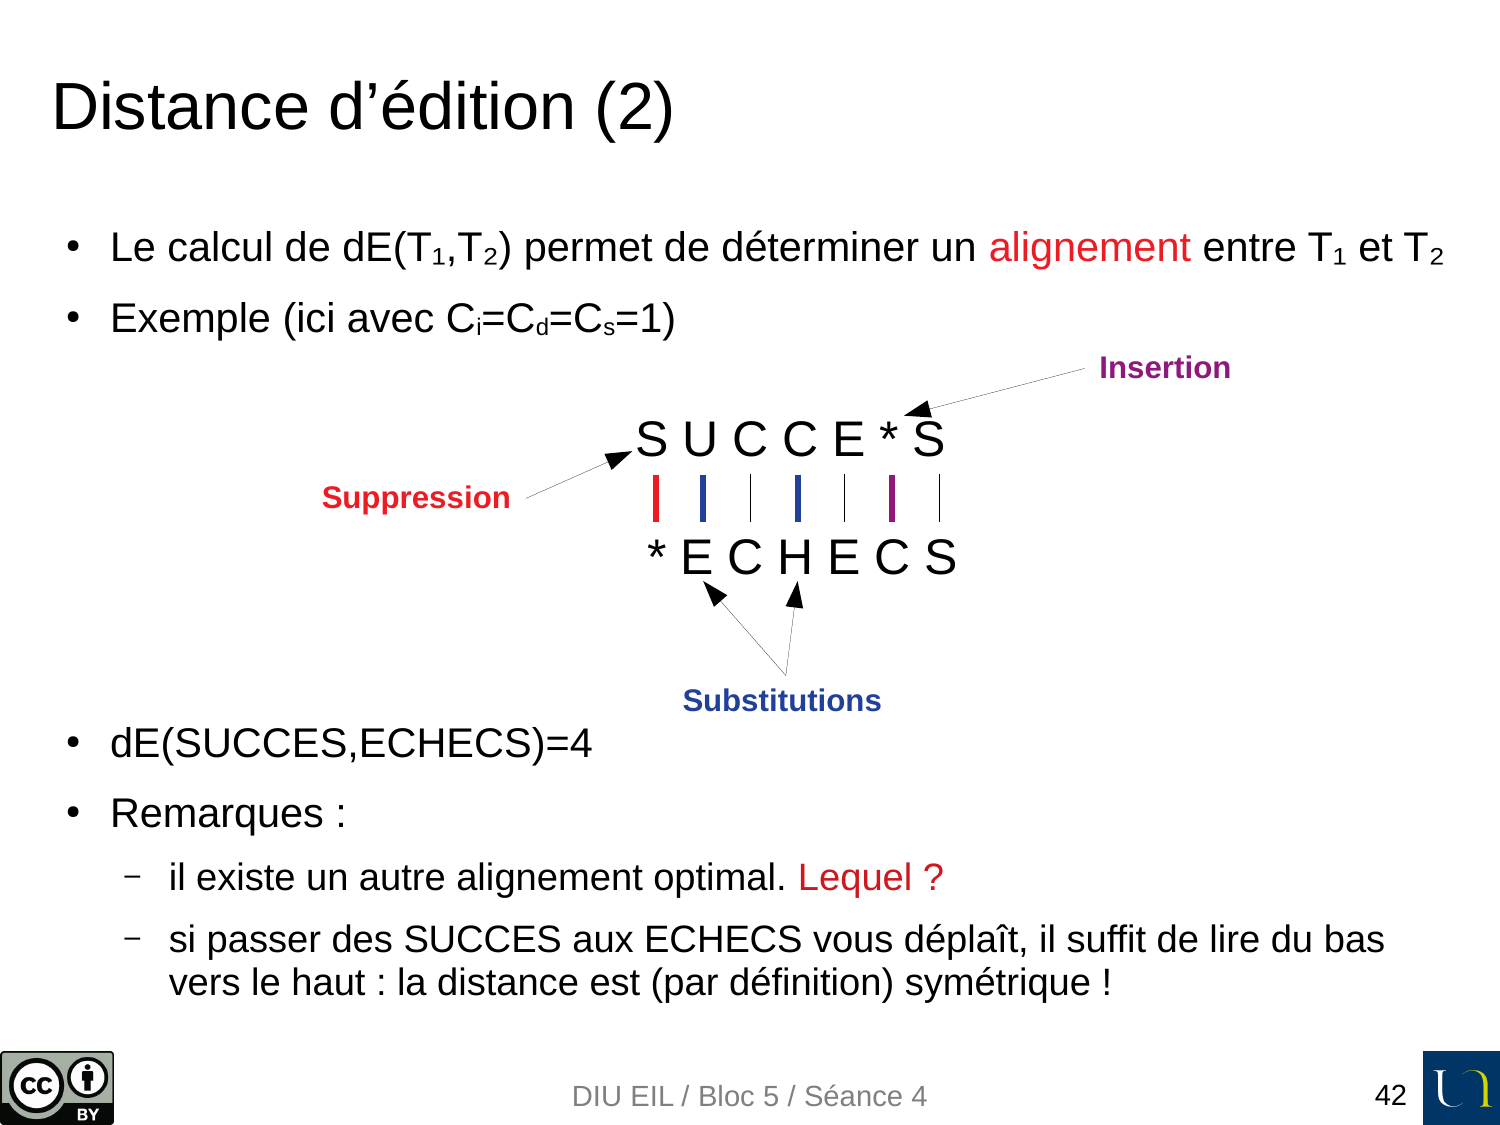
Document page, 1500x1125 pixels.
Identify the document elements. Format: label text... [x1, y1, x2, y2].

text_box * E C H E C S [632, 521, 987, 649]
picture [1417, 1051, 1500, 1125]
text_box S U C C E * S [620, 404, 962, 475]
text_box Suppression [307, 472, 527, 522]
picture [0, 1051, 114, 1125]
text_box Insertion [1084, 342, 1247, 393]
text_box Substitutions [667, 675, 904, 726]
title Distance d’édition (2) [51, 44, 1449, 170]
list Le calcul de dE(T₁,T₂) permet de déterminer un alignement entre T₁ et T₂ Exemple (ici avec Ci=Cd=Cs=1) dE(SUCCES,ECHECS)=4 Remarques : il existe un autre alignement optimal. Lequel ? si passer des SUCCES aux ECHECS vous déplaît, il suffit de lire du bas vers le haut : la distance est (par définition) symétrique ! [51, 224, 1449, 1052]
